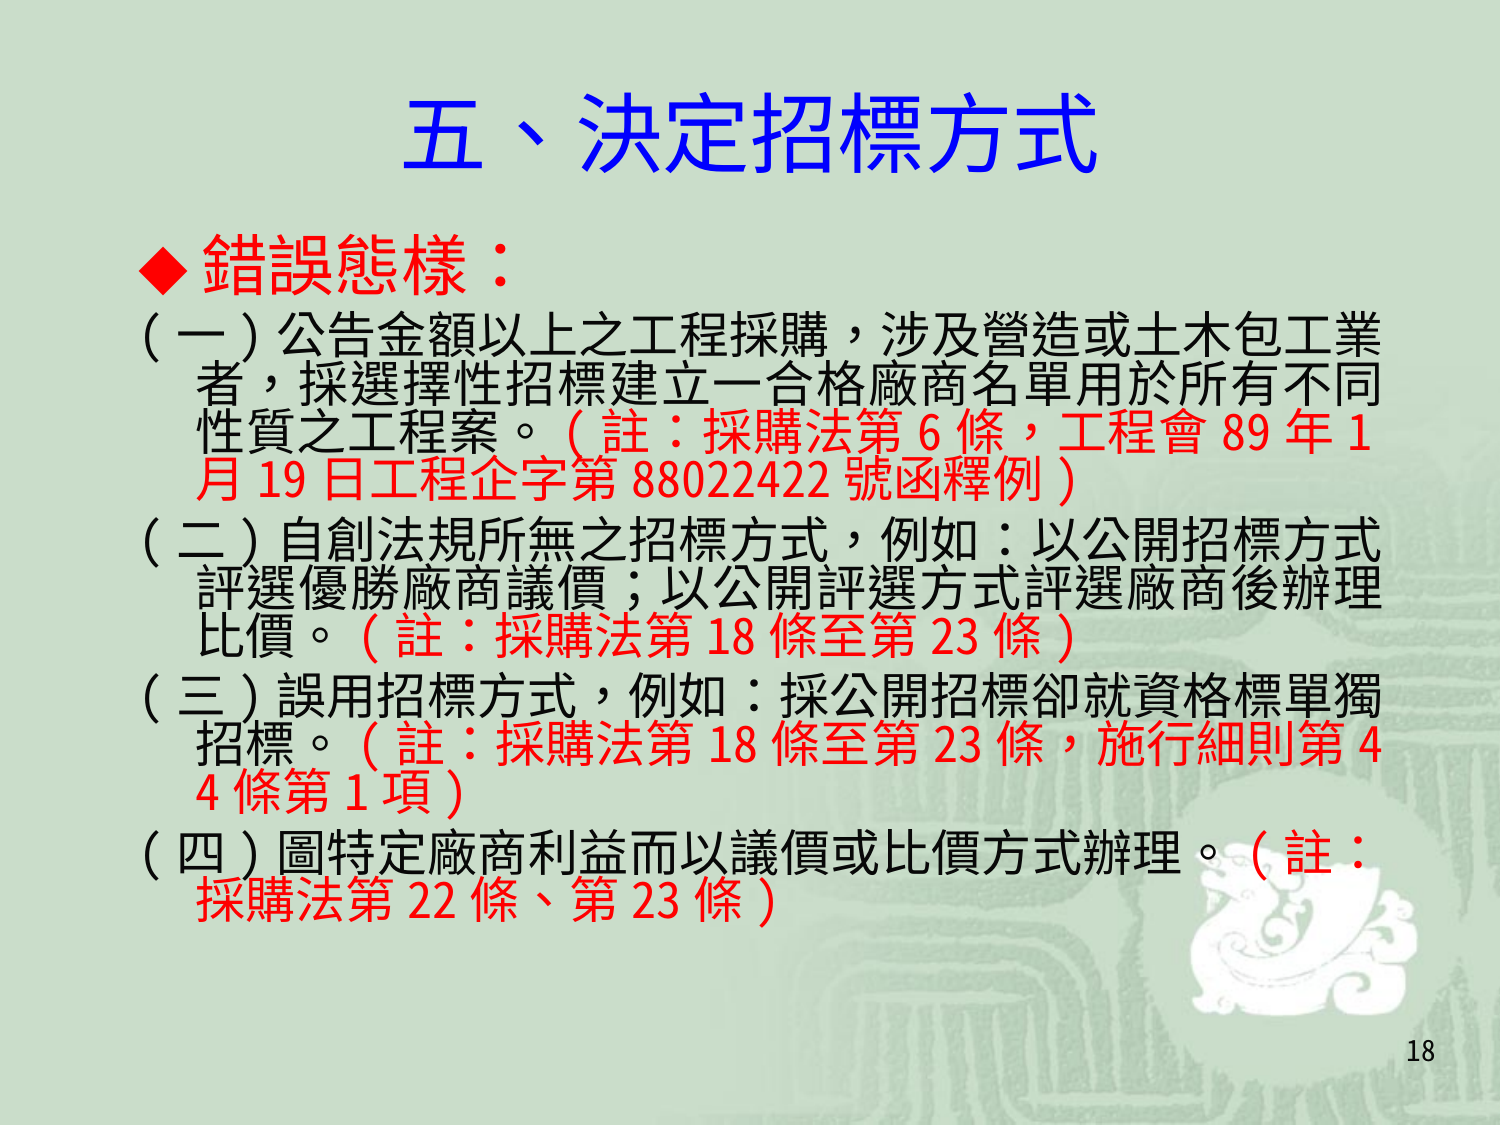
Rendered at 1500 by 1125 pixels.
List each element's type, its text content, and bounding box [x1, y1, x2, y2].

list ◆錯誤態樣： (一)公告金額以上之工程採購，涉及營造或土木包工業者，採選擇性招標建立一合格廠商名單用於所有不同性質之工程案。(註：採購法第6條，工程會89年1月19日工程企字第88022422號函釋例) (二)自創法規所無之招標方式，例如：以公開招標方式評選優勝廠商議價；以公開評選方式評選廠商後辦理比價。(註：採購法第18條至第23條) (三)誤用招標方式，例如：採公開招標卻就資格標單獨招標。(註：採購法第18條至第23條，施行細則第44條第1項) (四)圖特定廠商利益而以議價或比價方式辦理。(註：採購法第22條、第23條) [123, 231, 1399, 972]
text_box <編號> [1074, 1024, 1451, 1103]
title 五、決定招標方式 [49, 37, 1451, 225]
picture [0, 0, 1500, 1125]
